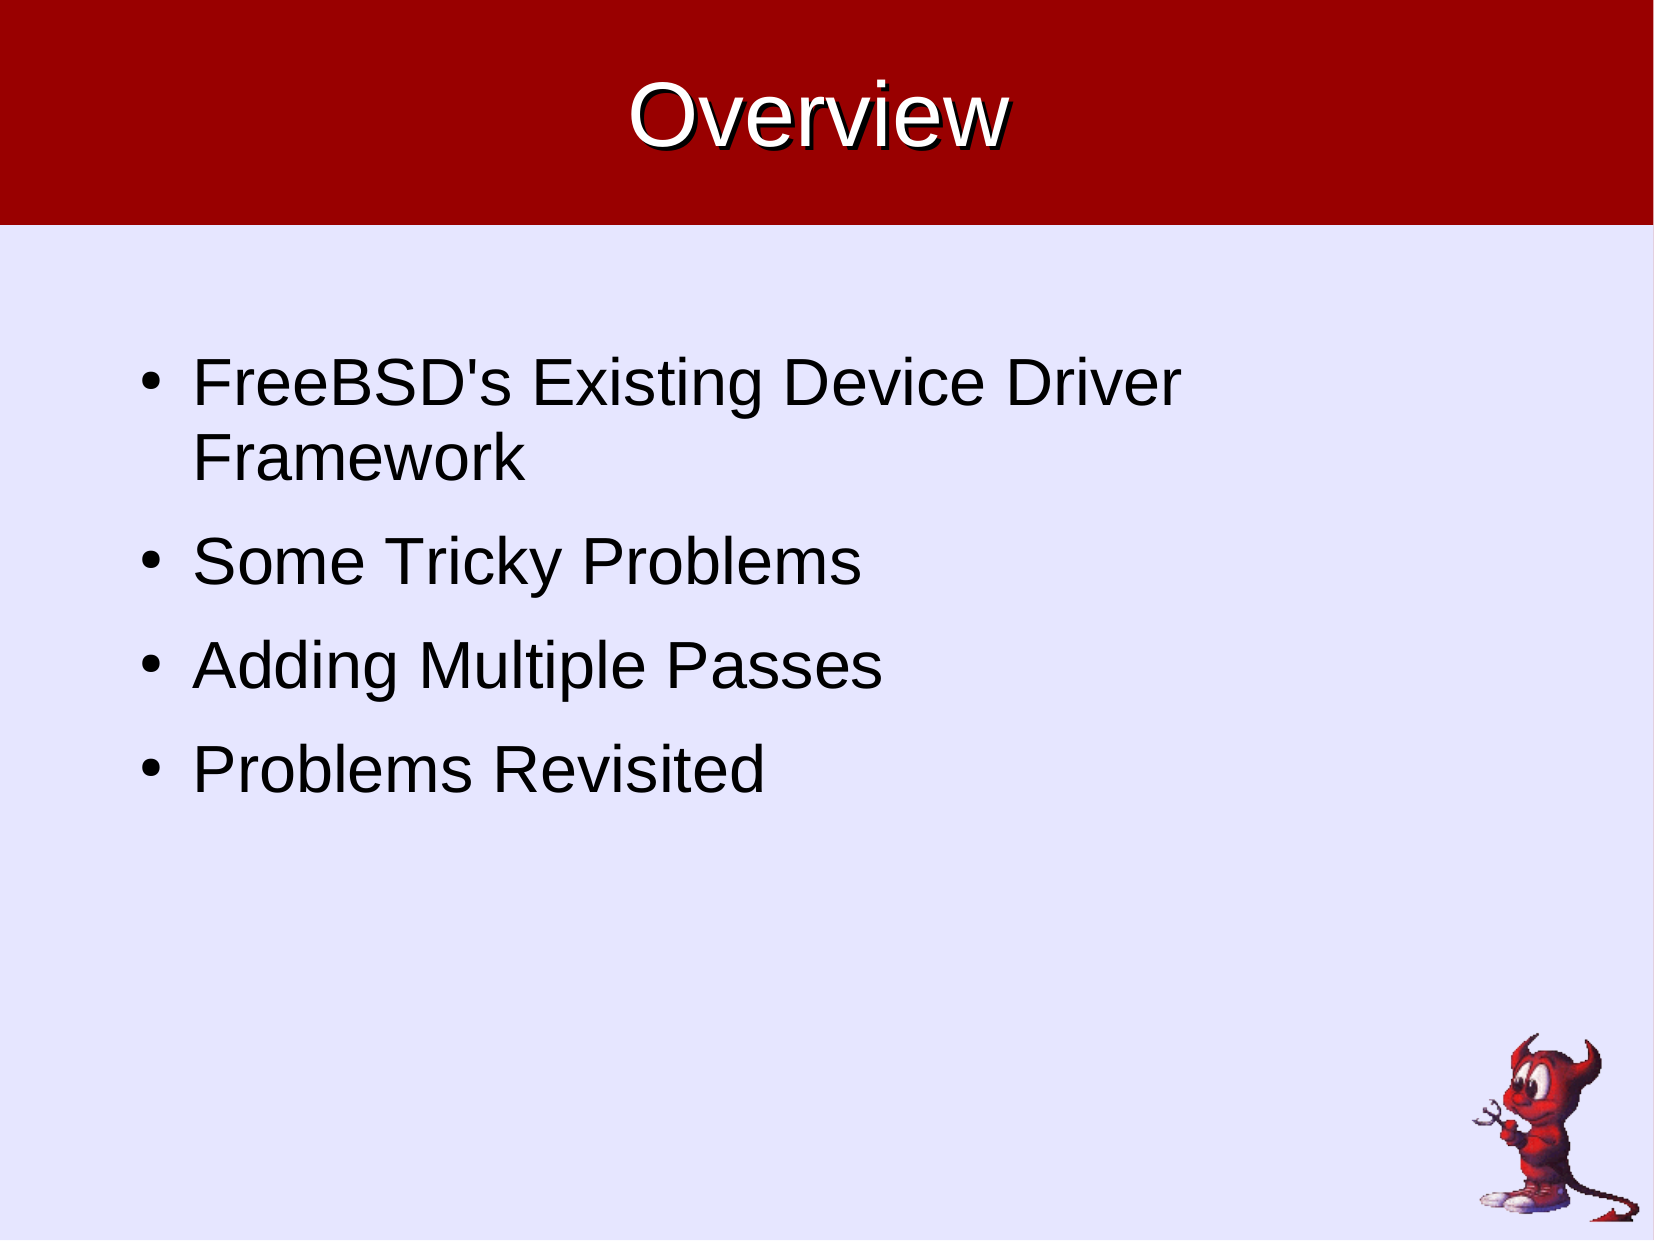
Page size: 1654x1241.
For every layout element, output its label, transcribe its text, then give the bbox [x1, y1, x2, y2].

title Overview [112, 11, 1525, 219]
picture [1464, 1030, 1643, 1227]
list FreeBSD's Existing Device Driver Framework Some Tricky Problems Adding Multiple Passes Problems Revisited [121, 344, 1534, 1127]
